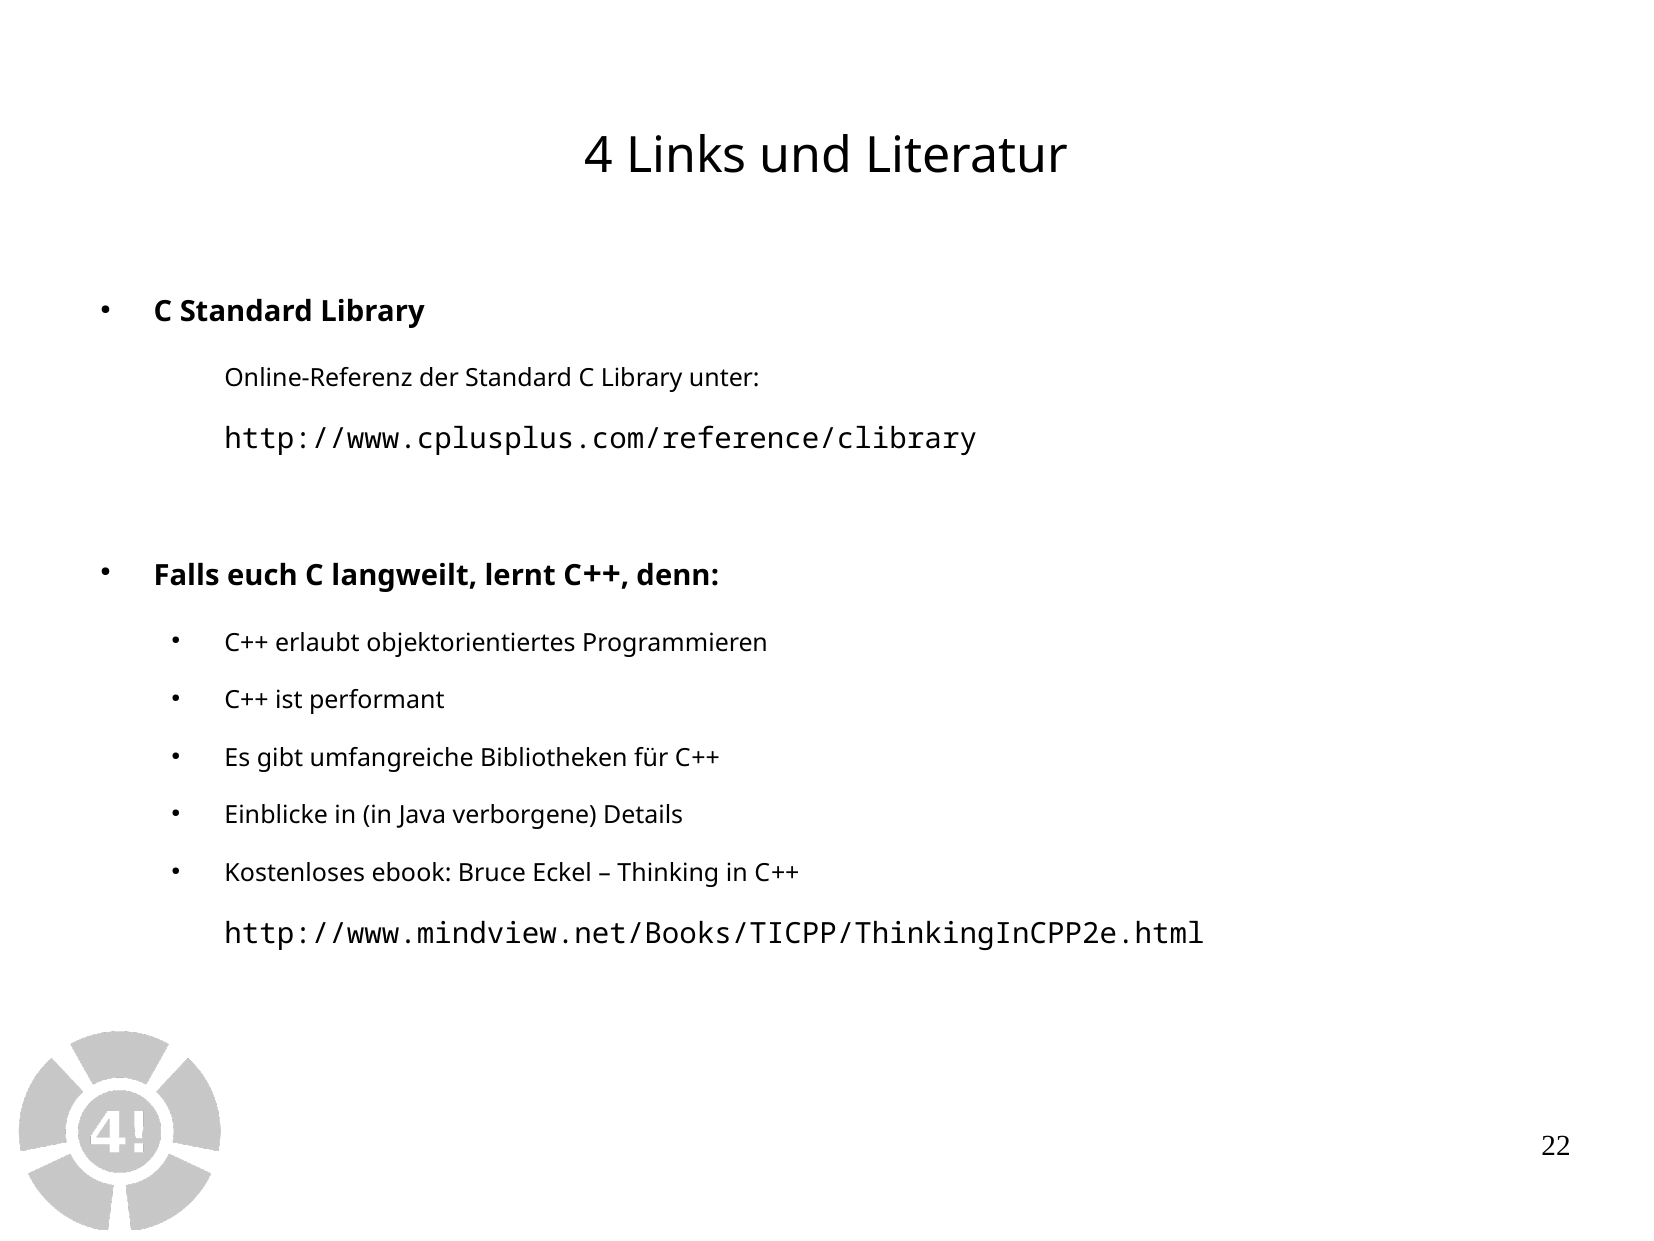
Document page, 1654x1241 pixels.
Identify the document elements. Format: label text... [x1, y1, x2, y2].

list C Standard Library Online-Referenz der Standard C Library unter: http://www.cplusplus.com/reference/clibrary Falls euch C langweilt, lernt C++, denn: C++ erlaubt objektorientiertes Programmieren C++ ist performant Es gibt umfangreiche Bibliotheken für C++ Einblicke in (in Java verborgene) Details Kostenloses ebook: Bruce Eckel – Thinking in C++ http://www.mindview.net/Books/TICPP/ThinkingInCPP2e.html [82, 290, 1607, 1109]
picture [11, 1031, 226, 1230]
title 4 Links und Literatur [82, 49, 1571, 257]
